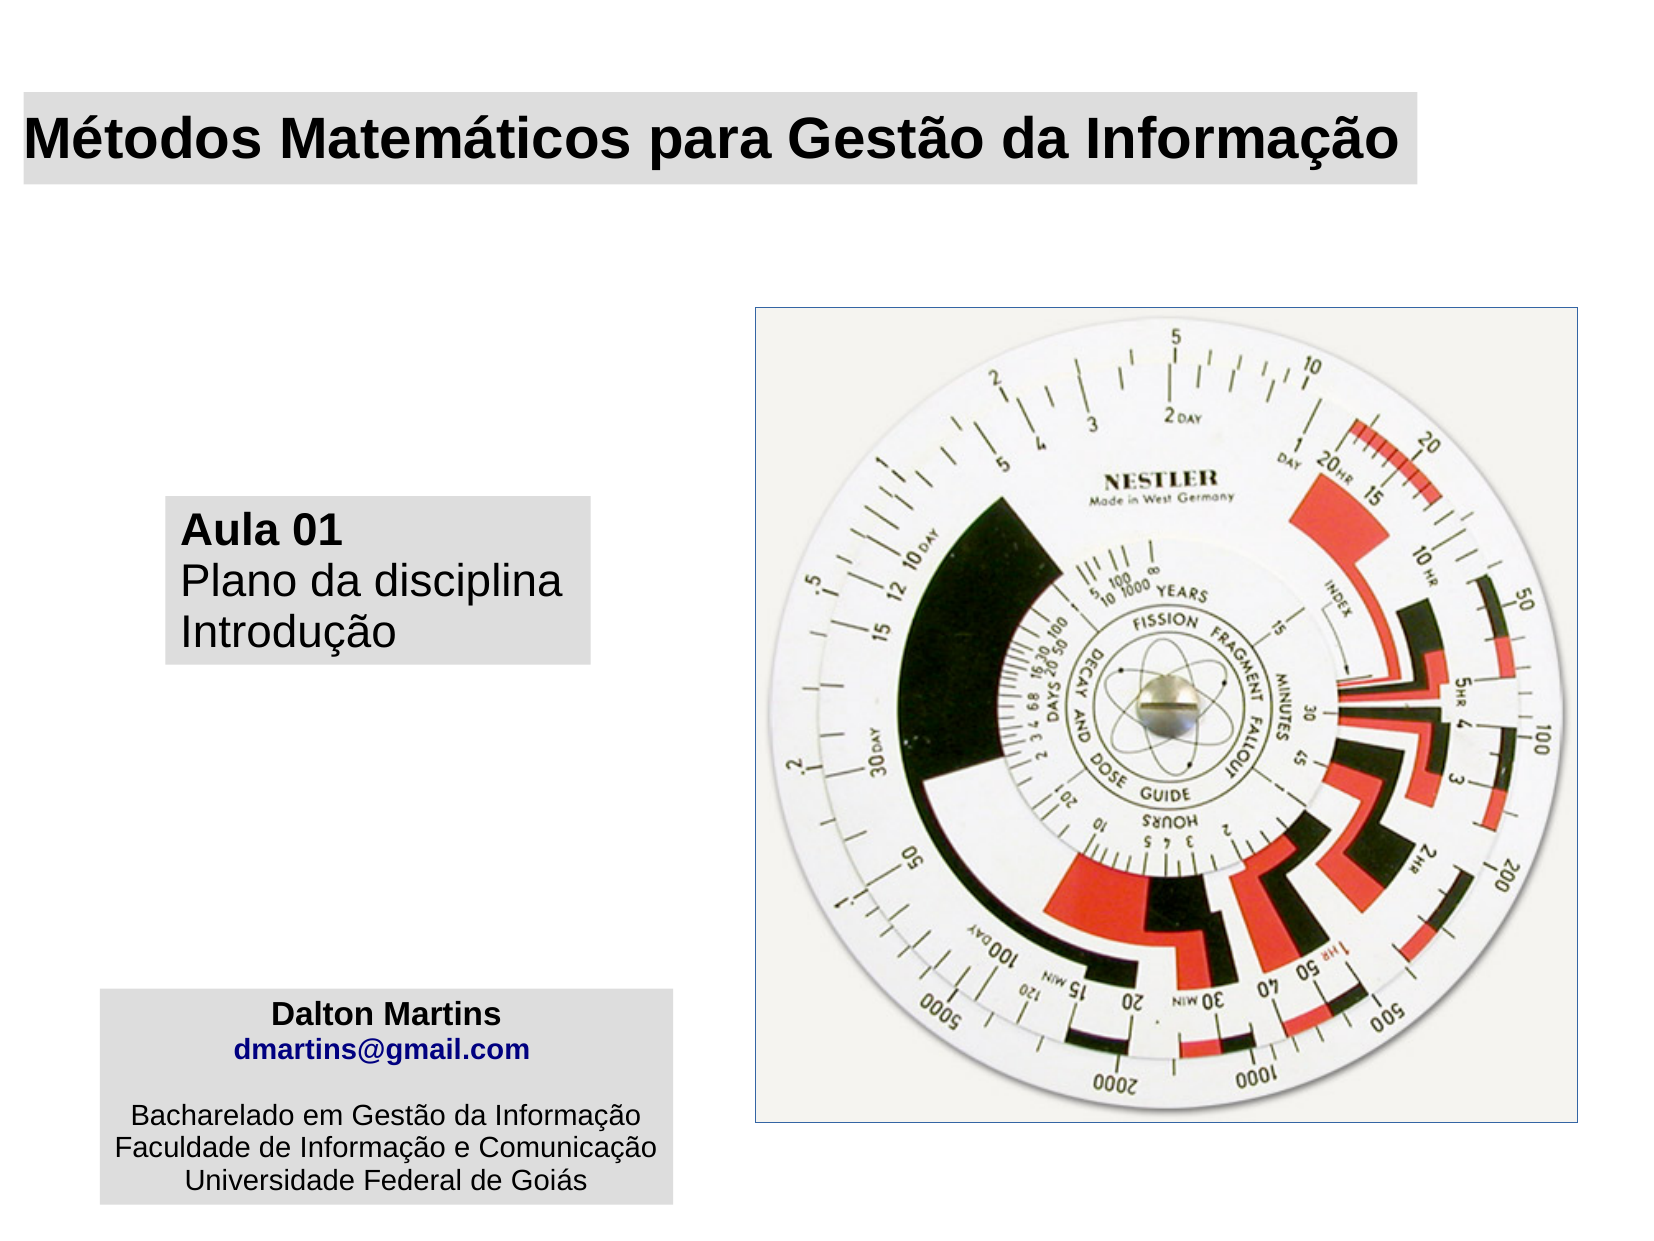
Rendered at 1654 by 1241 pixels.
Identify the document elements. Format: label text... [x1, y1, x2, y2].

text_box Aula 01 Plano da disciplina Introdução [165, 496, 591, 665]
picture [755, 307, 1578, 1123]
title Métodos Matemáticos para Gestão da Informação [23, 92, 1418, 185]
text_box Dalton Martins dmartins@gmail.com Bacharelado em Gestão da Informação Faculdade de Informação e Comunicação Universidade Federal de Goiás [99, 988, 674, 1205]
